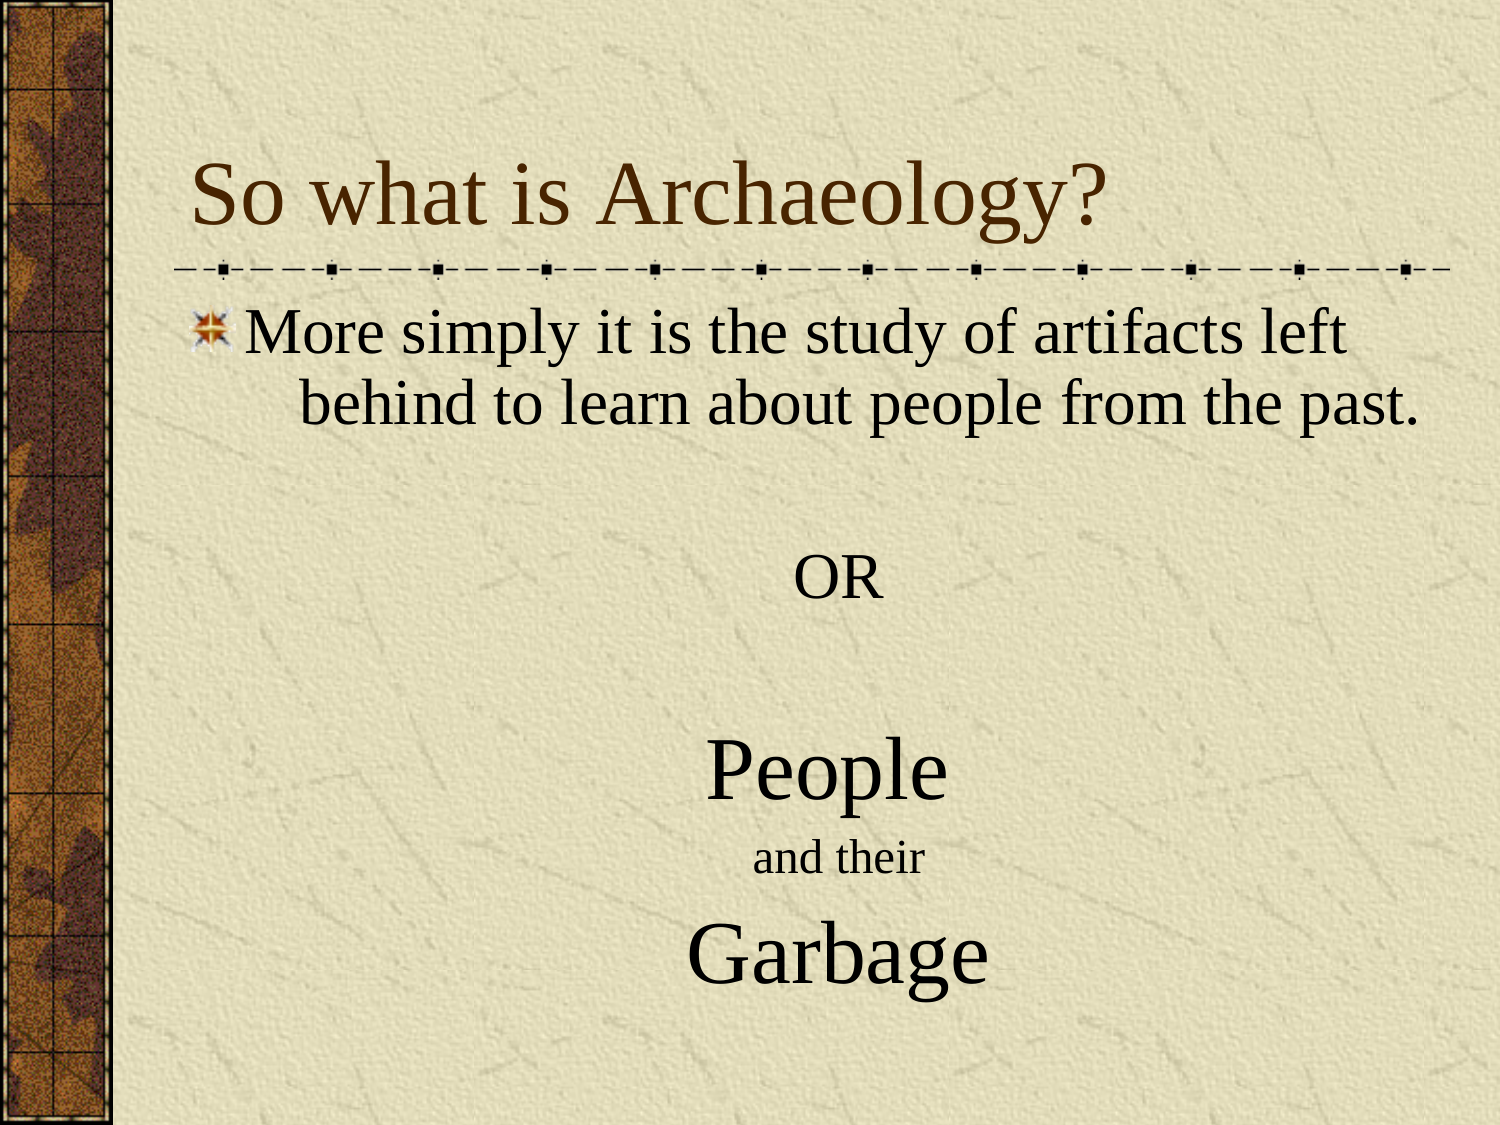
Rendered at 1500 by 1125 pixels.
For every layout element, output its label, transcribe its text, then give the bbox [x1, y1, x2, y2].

list More simply it is the study of artifacts left behind to learn about people from the past. OR People and their Garbage [174, 289, 1449, 1075]
title So what is Archaeology? [174, 62, 1450, 250]
